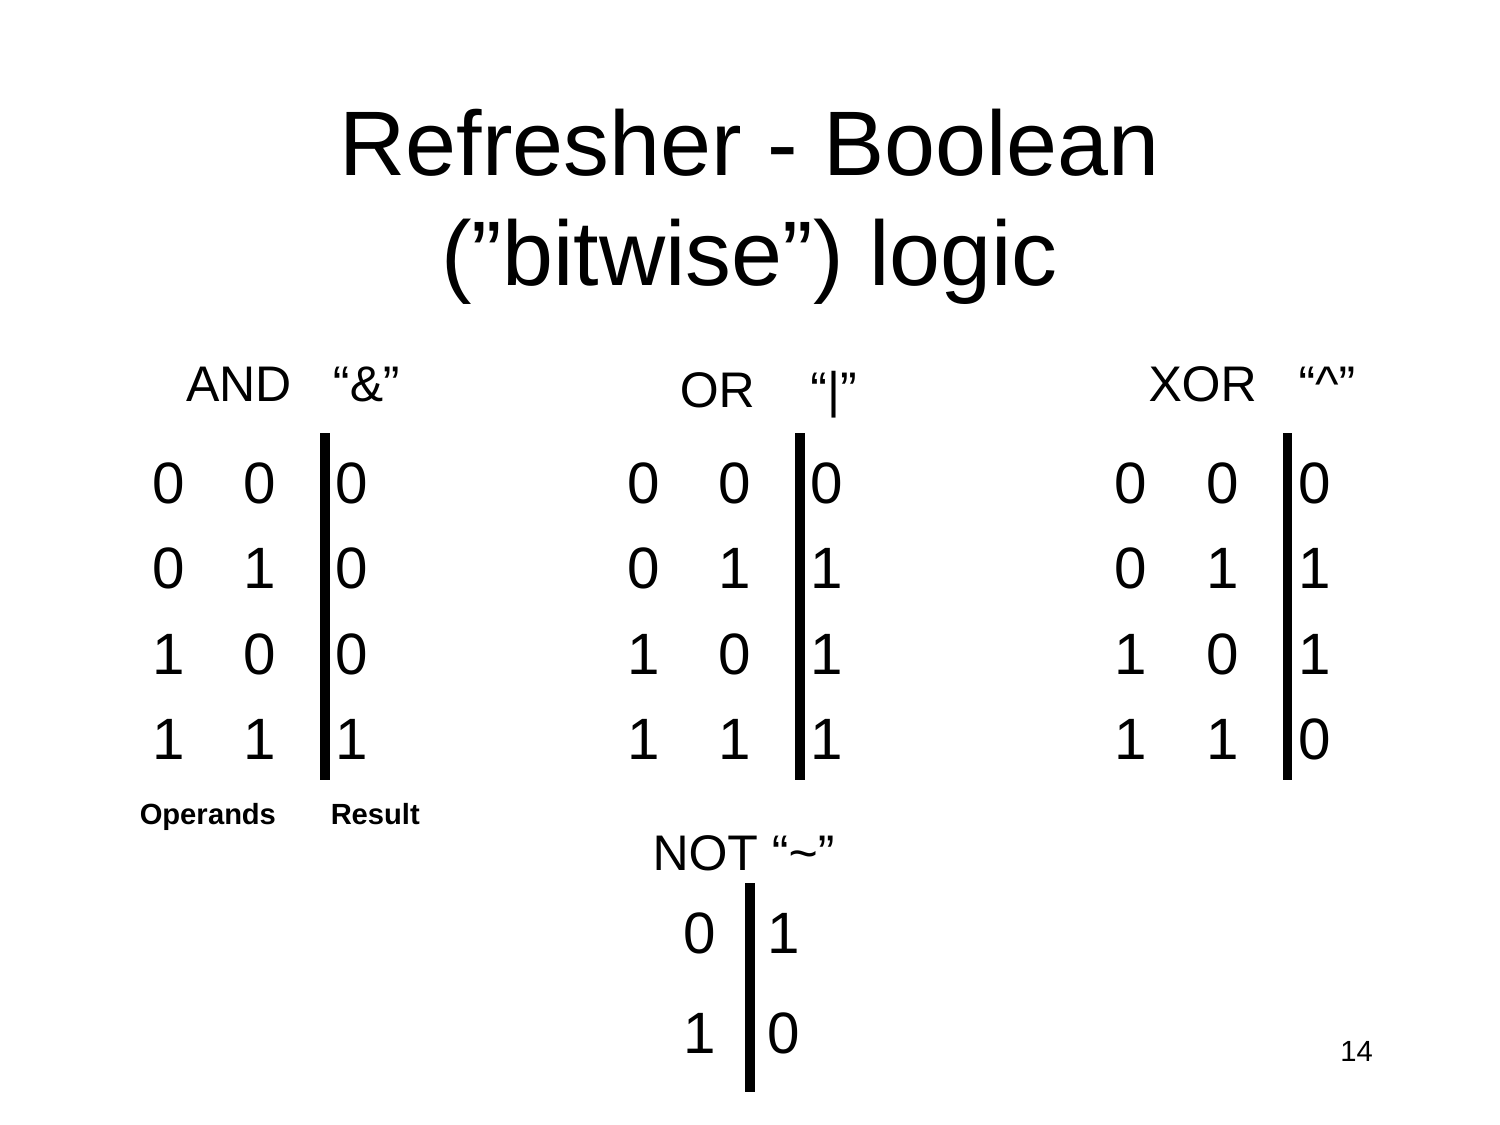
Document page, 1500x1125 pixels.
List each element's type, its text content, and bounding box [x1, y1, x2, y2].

table_cell 1 [1292, 523, 1375, 608]
table_cell 1 [330, 694, 413, 779]
table_cell 1 [1192, 694, 1283, 779]
table_header 0 [330, 437, 413, 523]
title Refresher - Boolean (”bitwise”) logic [112, 76, 1388, 312]
table_cell 0 [613, 523, 704, 608]
text_box Result [316, 787, 488, 838]
table_header 0 [137, 437, 229, 523]
table_header 0 [704, 437, 795, 523]
table_cell 1 [137, 694, 229, 779]
table_header 1 [755, 888, 838, 988]
text_box OR “|” [665, 349, 873, 426]
table_cell 0 [330, 523, 413, 608]
text_box XOR “^” [1133, 343, 1371, 420]
table_cell 0 [704, 608, 795, 694]
table_header 0 [1292, 437, 1375, 523]
text_box NOT “~” [637, 812, 850, 888]
table_cell 0 [1292, 694, 1375, 779]
text_box AND “&” [171, 343, 415, 420]
table_header 0 [805, 437, 887, 523]
table_cell 0 [755, 988, 838, 1088]
table_cell 1 [1100, 694, 1192, 779]
table_cell 1 [805, 523, 887, 608]
table_cell 1 [704, 523, 795, 608]
text_box Operands [124, 787, 297, 838]
table_cell 0 [330, 608, 413, 694]
table_cell 1 [1100, 608, 1192, 694]
table_header 0 [1100, 437, 1192, 523]
table_cell 1 [669, 988, 745, 1088]
table_cell 0 [1192, 608, 1283, 694]
table_cell 0 [137, 523, 229, 608]
table_cell 1 [229, 694, 320, 779]
table_cell 1 [229, 523, 320, 608]
table_cell 1 [1292, 608, 1375, 694]
table_cell 1 [1192, 523, 1283, 608]
table_cell 1 [805, 608, 887, 694]
table_header 0 [229, 437, 320, 523]
table_header 0 [613, 437, 704, 523]
table_cell 0 [1100, 523, 1192, 608]
table_header 0 [669, 888, 745, 988]
text_box <number> [1074, 1025, 1388, 1101]
table_header 0 [1192, 437, 1283, 523]
table_cell 1 [613, 608, 704, 694]
table_cell 1 [704, 694, 795, 779]
table_cell 1 [137, 608, 229, 694]
table_cell 1 [805, 694, 887, 779]
table_cell 1 [613, 694, 704, 779]
table_cell 0 [229, 608, 320, 694]
